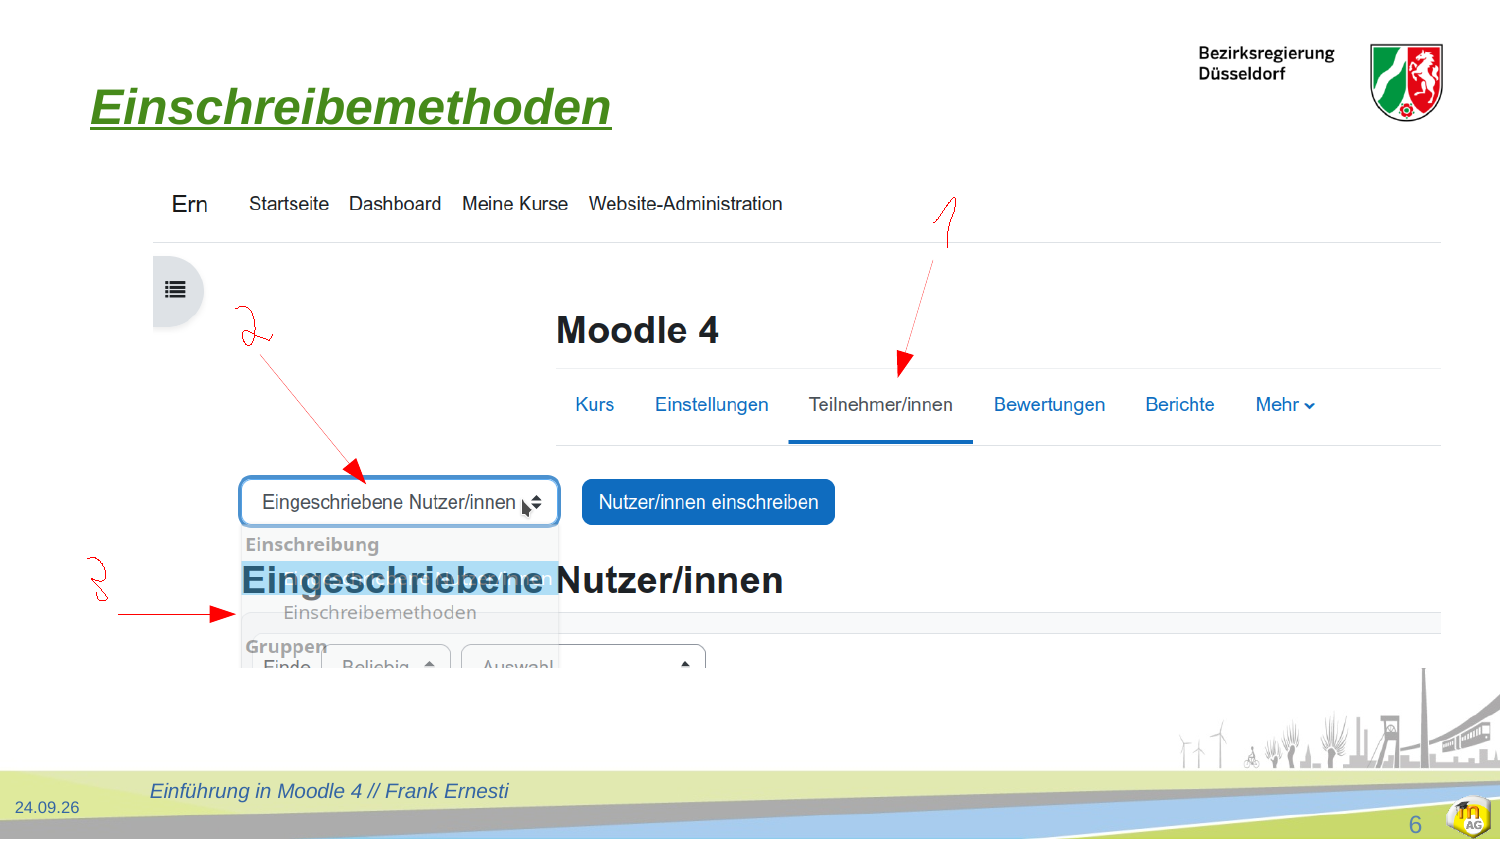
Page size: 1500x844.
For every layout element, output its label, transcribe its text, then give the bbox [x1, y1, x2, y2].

picture [0, 174, 1500, 839]
title Einschreibemethoden [75, 33, 1176, 175]
picture [1198, 43, 1443, 122]
